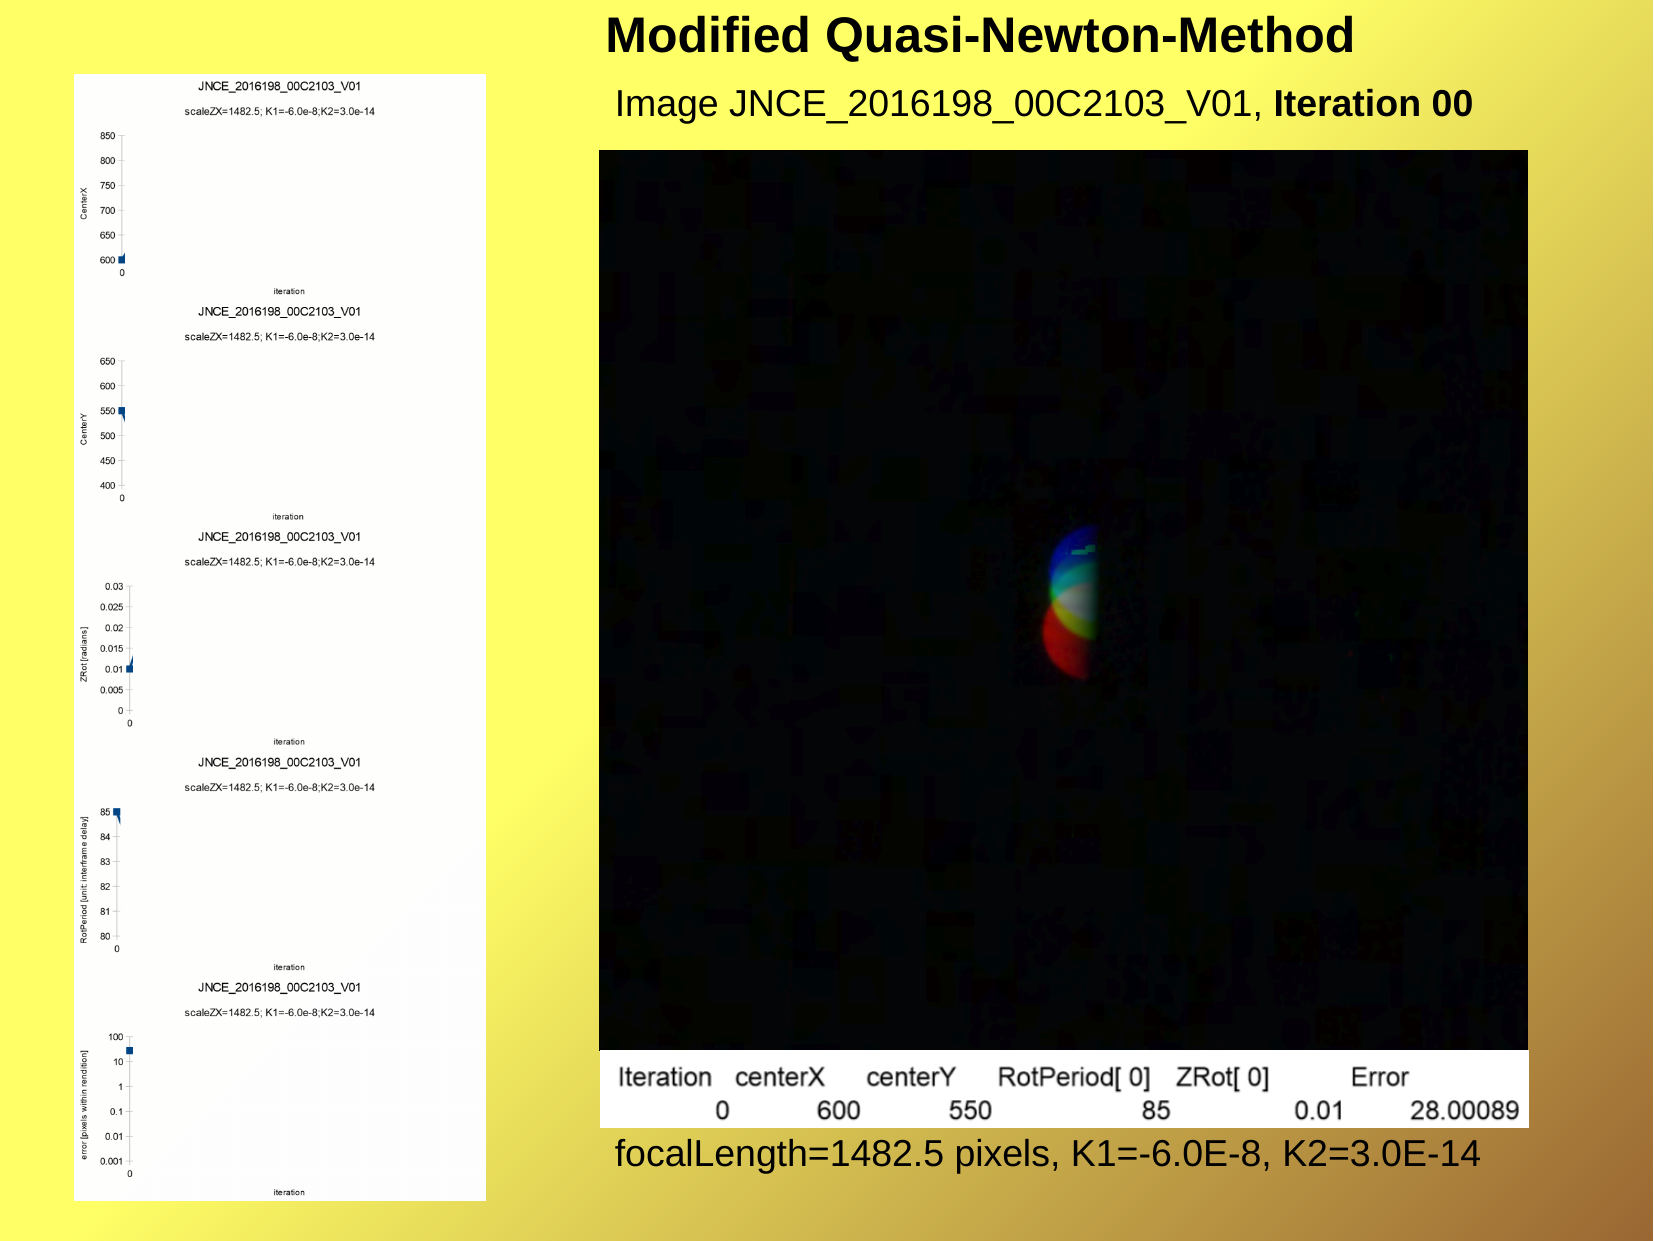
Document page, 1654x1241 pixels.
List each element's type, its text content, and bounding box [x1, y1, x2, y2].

picture [599, 150, 1529, 1129]
text_box focalLength=1482.5 pixels, K1=-6.0E-8, K2=3.0E-14 [600, 1125, 1545, 1182]
picture [74, 74, 486, 1201]
text_box Image JNCE_2016198_00C2103_V01, Iteration 00 [600, 75, 1516, 134]
text_box Modified Quasi-Newton-Method [590, 0, 1565, 72]
